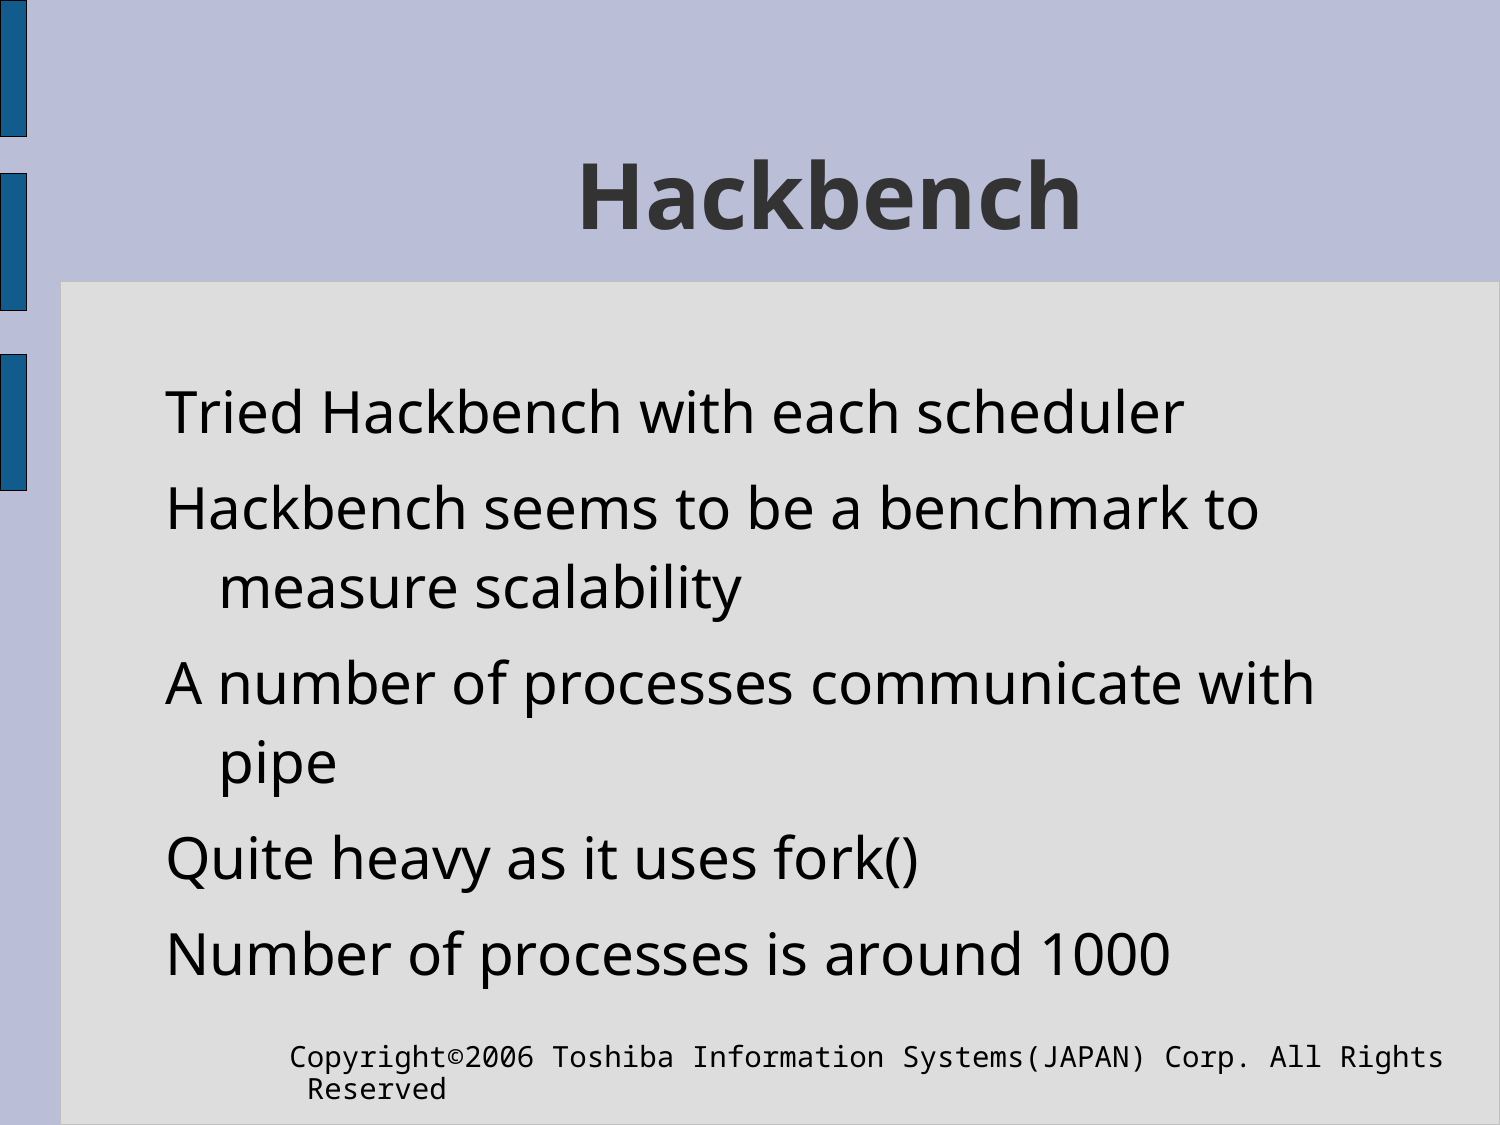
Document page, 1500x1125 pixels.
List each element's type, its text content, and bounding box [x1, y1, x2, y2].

title Hackbench [225, 99, 1436, 288]
list Tried Hackbench with each scheduler Hackbench seems to be a benchmark to measure scalability A number of processes communicate with pipe Quite heavy as it uses fork() Number of processes is around 1000 [132, 363, 1439, 1000]
